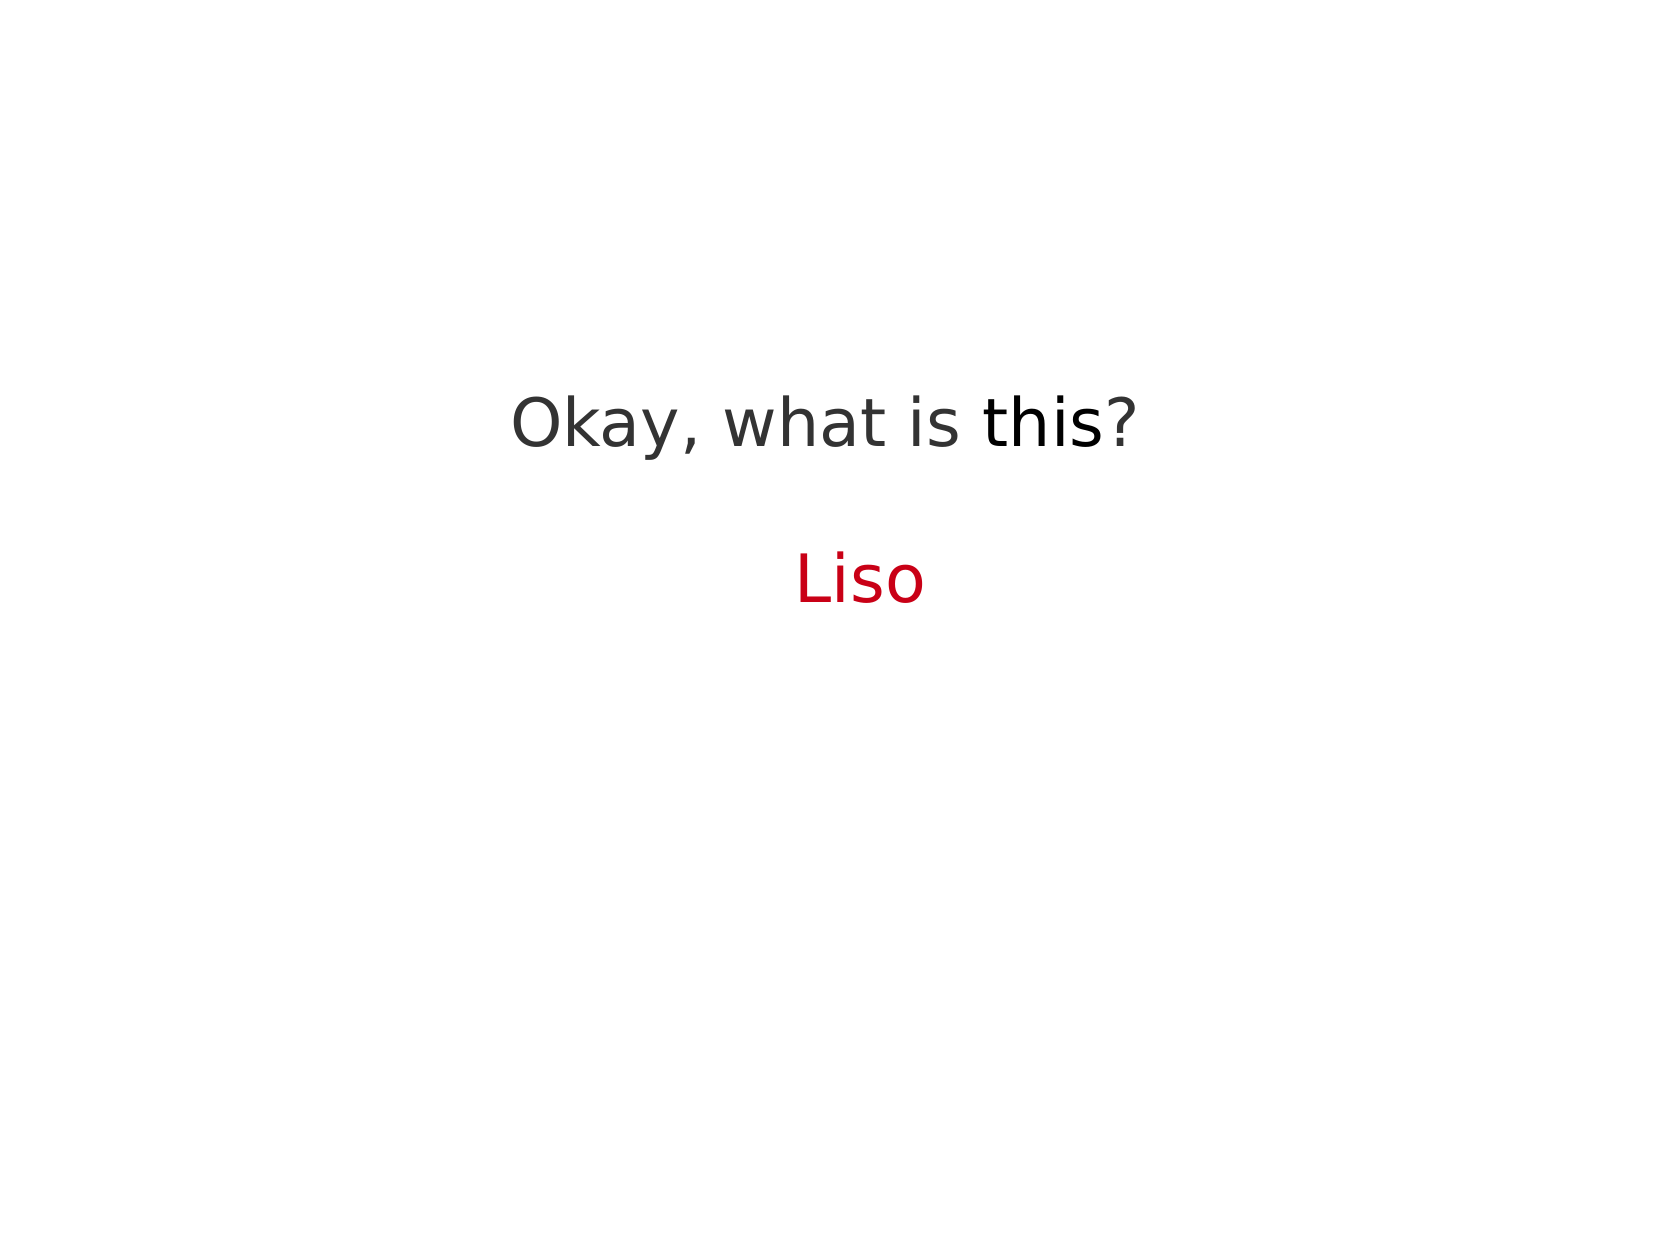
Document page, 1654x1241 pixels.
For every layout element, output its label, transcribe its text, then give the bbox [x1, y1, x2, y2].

subtitle Okay, what is this? Liso [37, 56, 1613, 1102]
